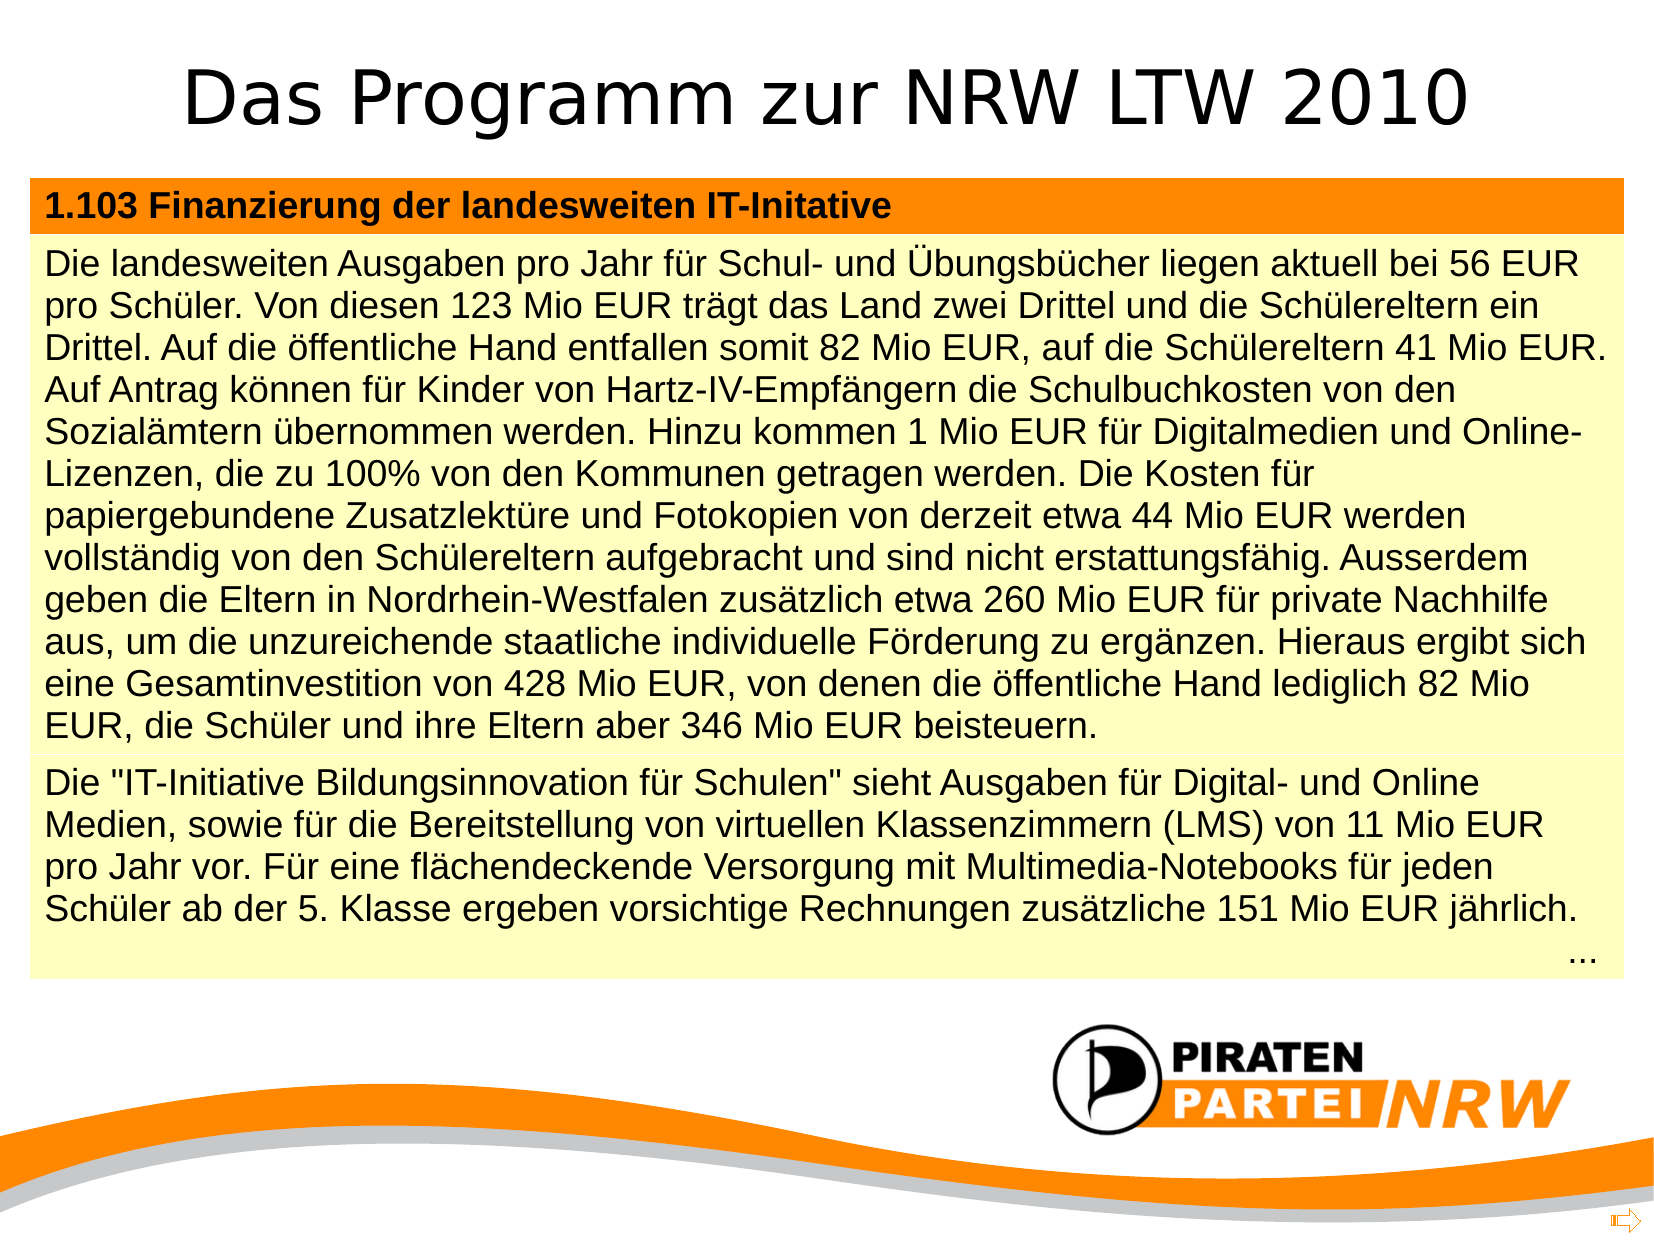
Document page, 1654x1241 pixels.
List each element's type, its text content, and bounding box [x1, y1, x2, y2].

table_cell Die landesweiten Ausgaben pro Jahr für Schul- und Übungsbücher liegen aktuell bei 56 EUR pro Schüler. Von diesen 123 Mio EUR trägt das Land zwei Drittel und die Schülereltern ein Drittel. Auf die öffentliche Hand entfallen somit 82 Mio EUR, auf die Schülereltern 41 Mio EUR. Auf Antrag können für Kinder von Hartz-IV-Empfängern die Schulbuchkosten von den Sozialämtern übernommen werden. Hinzu kommen 1 Mio EUR für Digitalmedien und Online-Lizenzen, die zu 100% von den Kommunen getragen werden. Die Kosten für papiergebundene Zusatzlektüre und Fotokopien von derzeit etwa 44 Mio EUR werden vollständig von den Schülereltern aufgebracht und sind nicht erstattungsfähig. Ausserdem geben die Eltern in Nordrhein-Westfalen zusätzlich etwa 260 Mio EUR für private Nachhilfe aus, um die unzureichende staatliche individuelle Förderung zu ergänzen. Hieraus ergibt sich eine Gesamtinvestition von 428 Mio EUR, von denen die öffentliche Hand lediglich 82 Mio EUR, die Schüler und ihre Eltern aber 346 Mio EUR beisteuern. [30, 235, 1624, 754]
title Das Programm zur NRW LTW 2010 [82, 54, 1571, 143]
picture [1045, 1021, 1579, 1140]
table_header 1.103 Finanzierung der landesweiten IT-Initative [30, 178, 1624, 234]
table_cell Die "IT-Initiative Bildungsinnovation für Schulen" sieht Ausgaben für Digital- und Online Medien, sowie für die Bereitstellung von virtuellen Klassenzimmern (LMS) von 11 Mio EUR pro Jahr vor. Für eine flächendeckende Versorgung mit Multimedia-Notebooks für jeden Schüler ab der 5. Klasse ergeben vorsichtige Rechnungen zusätzliche 151 Mio EUR jährlich. ... [30, 755, 1624, 979]
